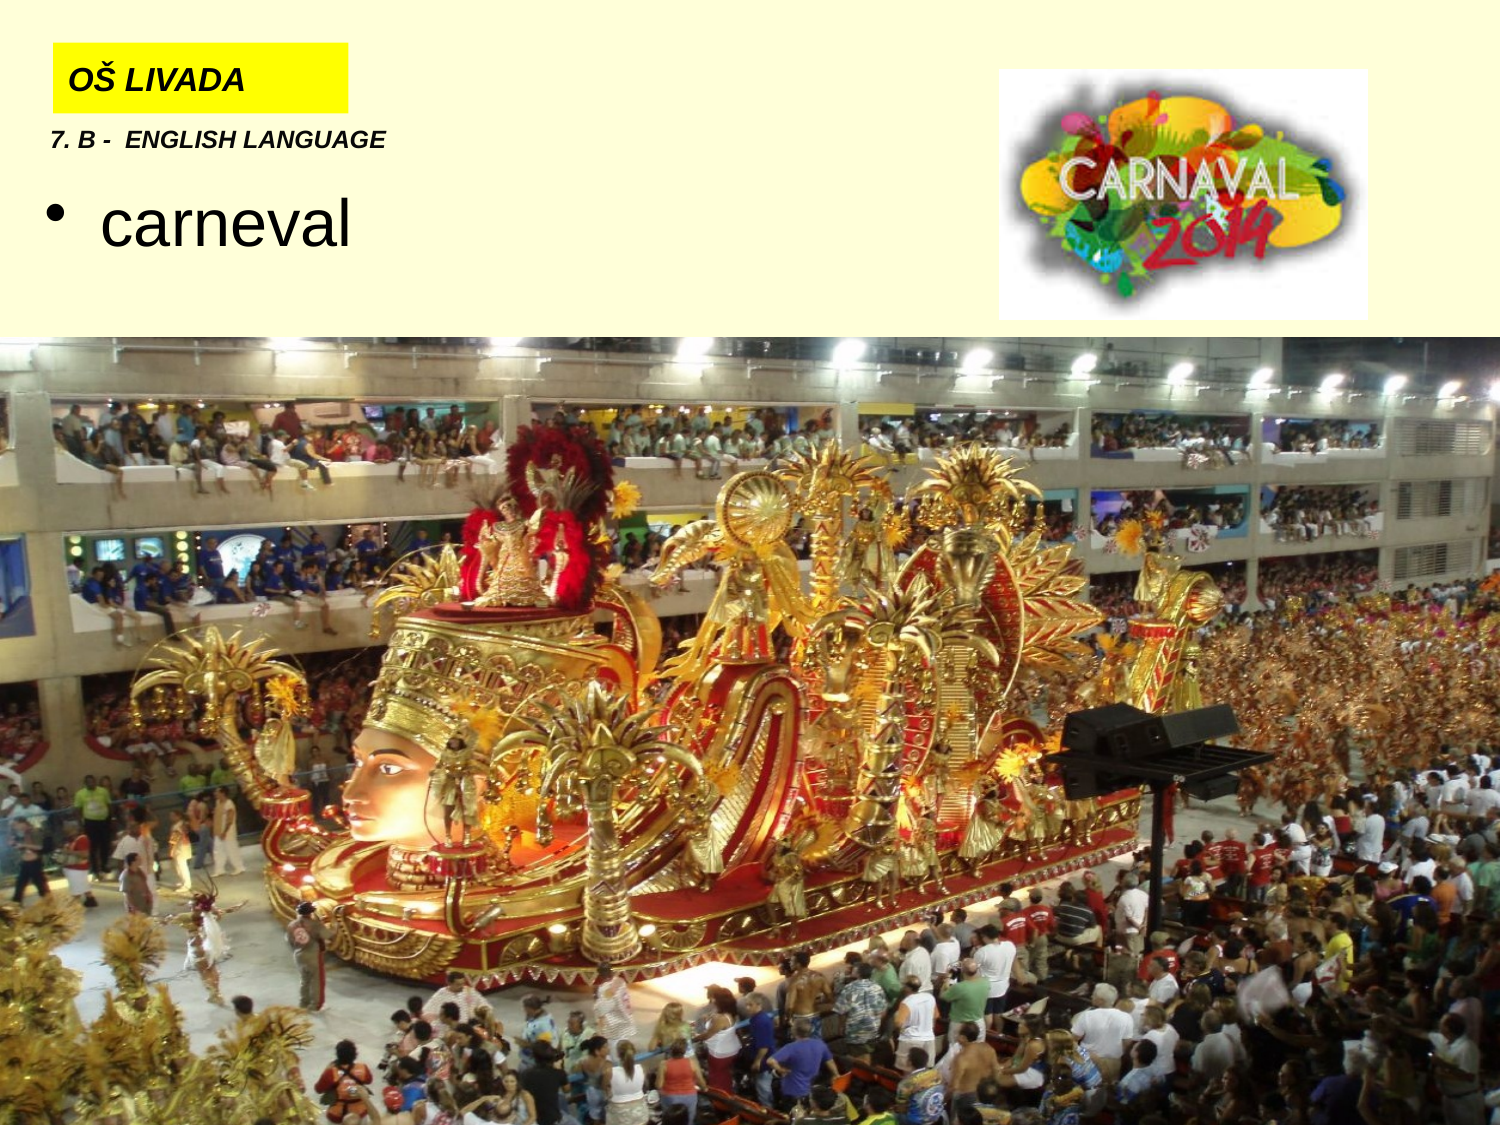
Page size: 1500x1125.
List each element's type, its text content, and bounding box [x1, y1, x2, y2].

title 7. B - ENGLISH LANGUAGE [0, 45, 1425, 233]
picture [999, 69, 1368, 320]
picture [0, 337, 1500, 1125]
list carneval [29, 172, 1500, 337]
text_box OŠ LIVADA [53, 42, 349, 114]
